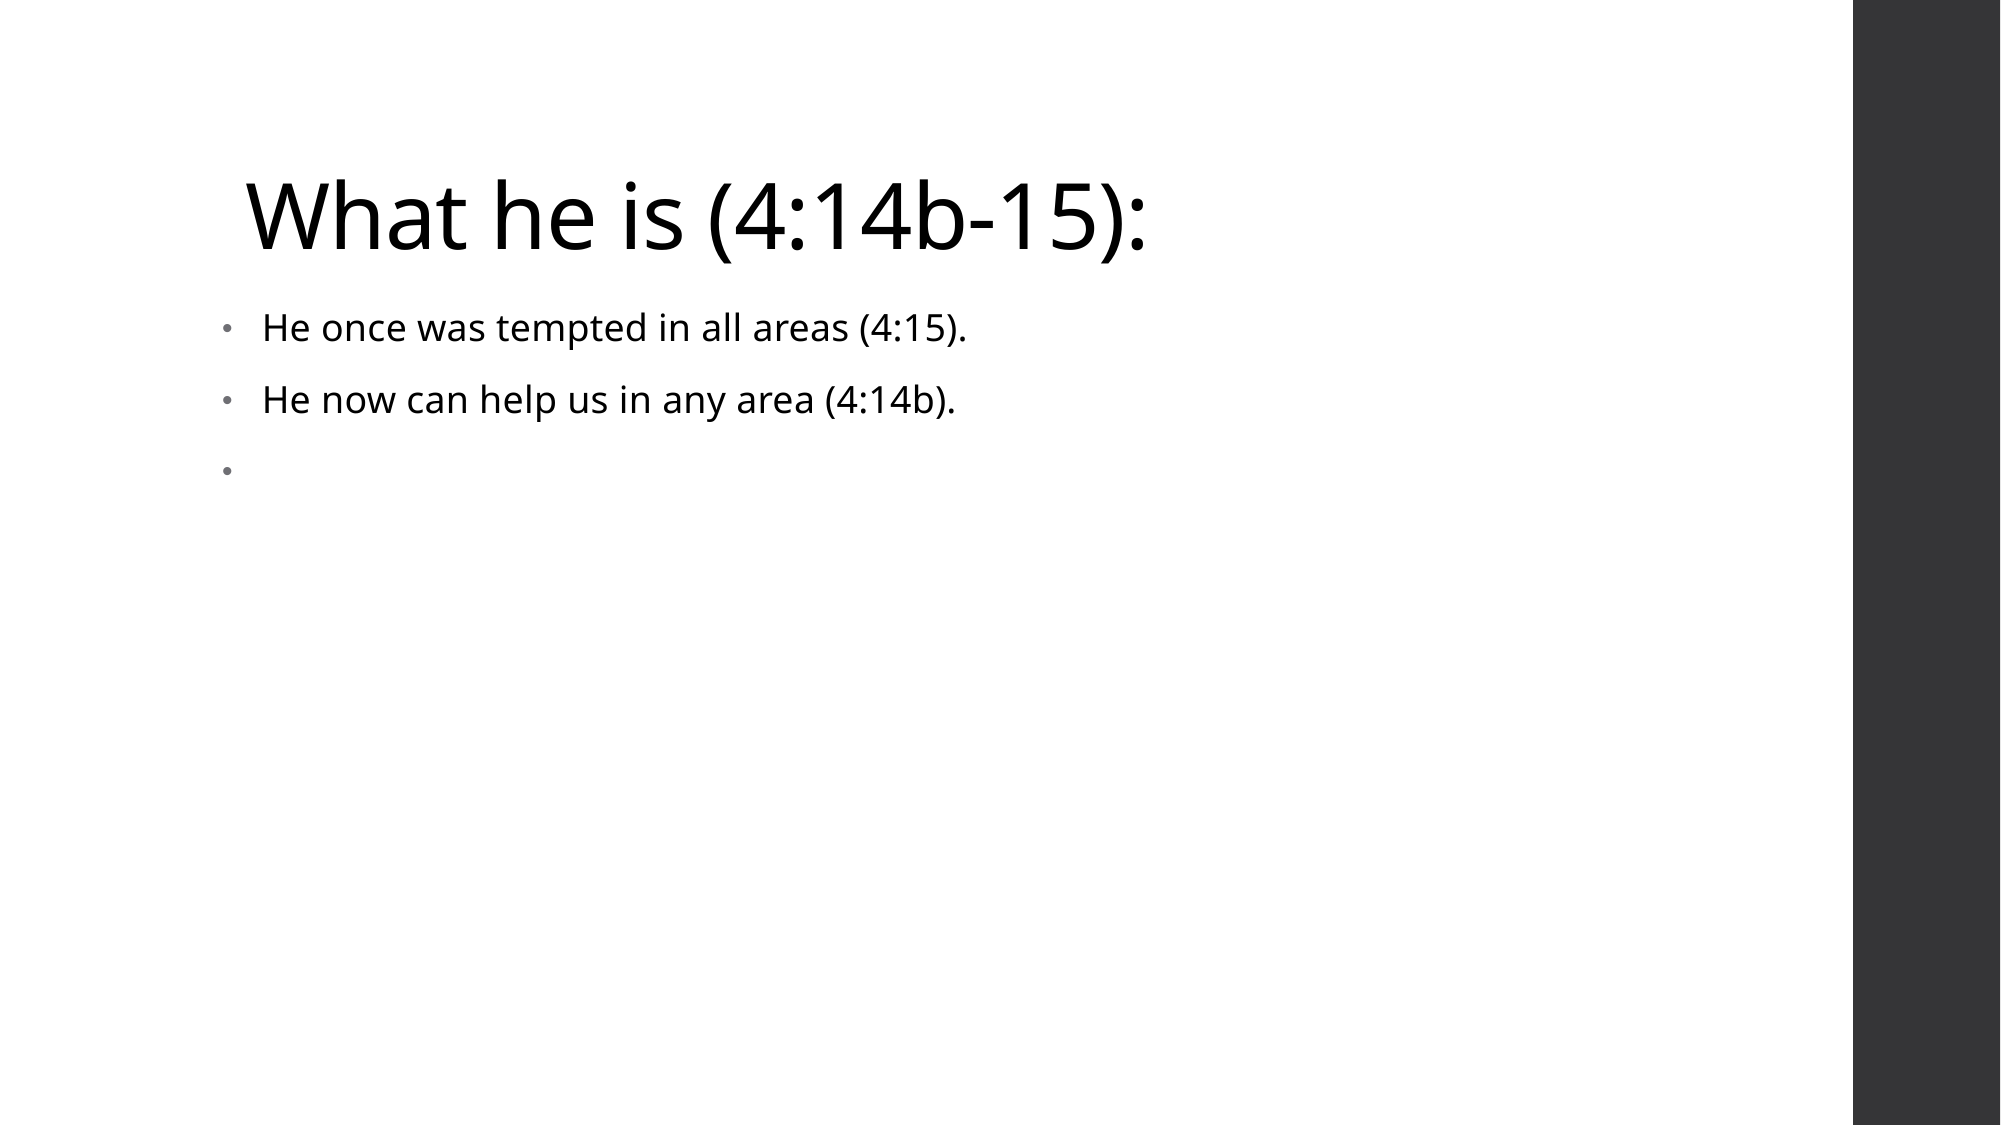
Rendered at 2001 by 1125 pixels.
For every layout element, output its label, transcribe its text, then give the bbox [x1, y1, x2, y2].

title What he is (4:14b-15): [206, 60, 1797, 278]
list He once was tempted in all areas (4:15). He now can help us in any area (4:14b). [206, 299, 1617, 1014]
